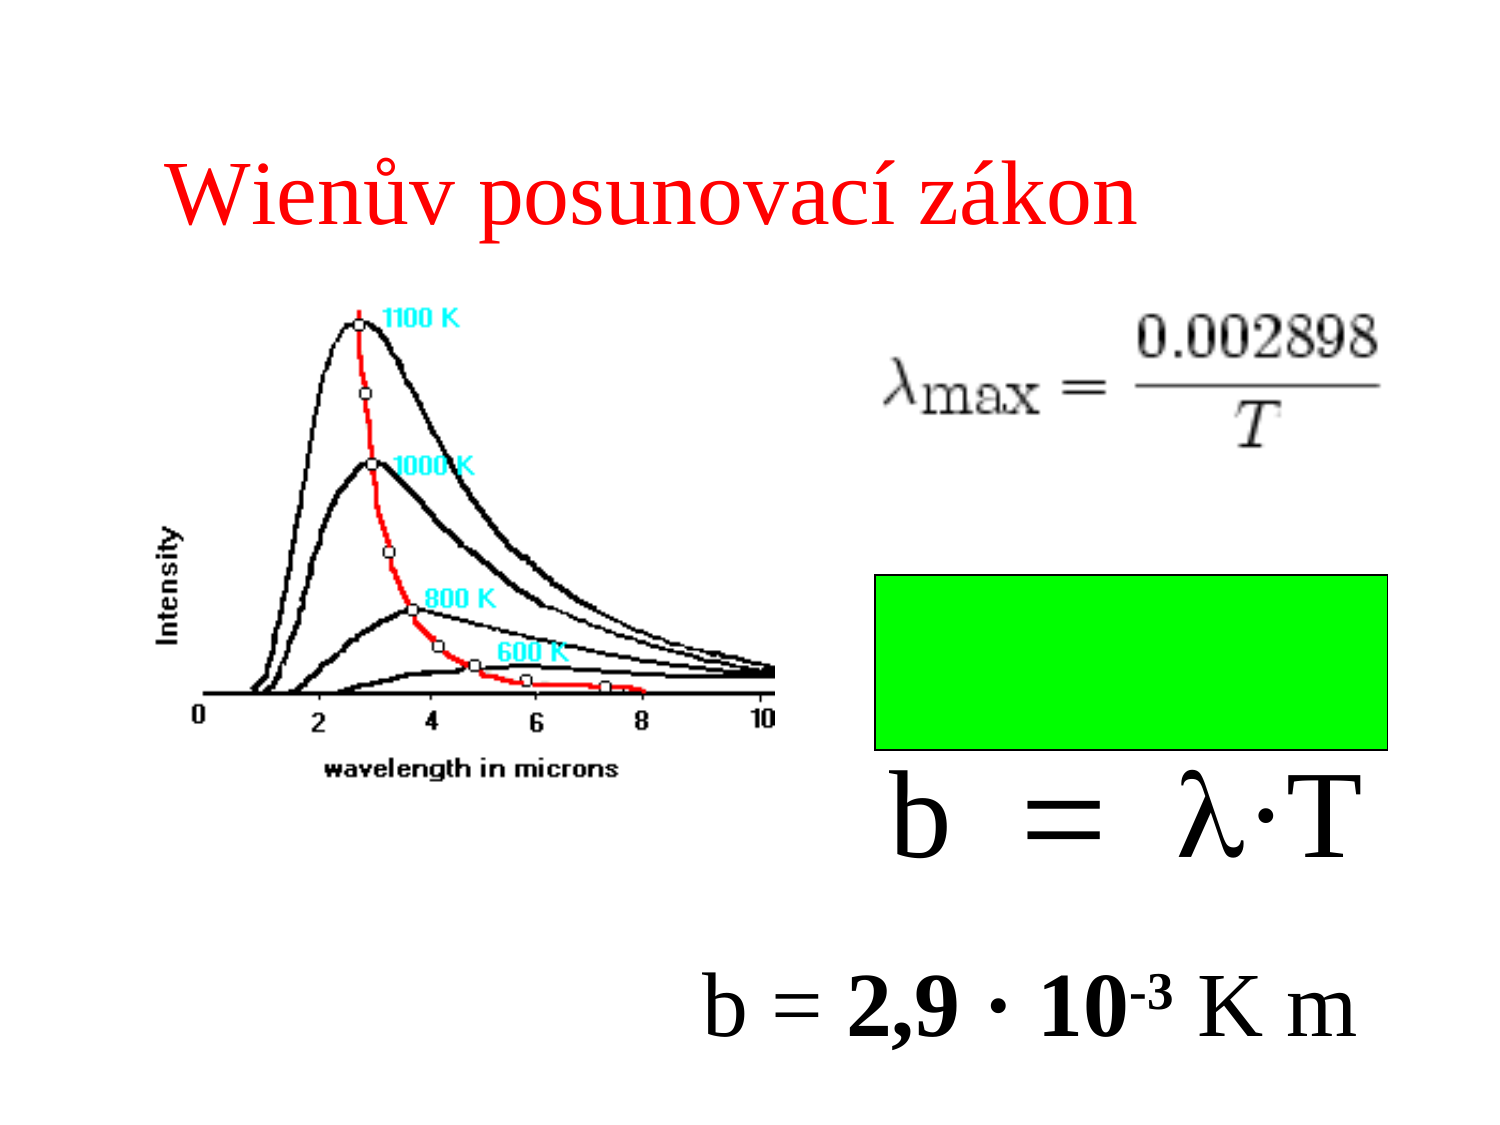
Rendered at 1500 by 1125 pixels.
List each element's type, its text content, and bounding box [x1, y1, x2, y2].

text_box b·T [875, 574, 1388, 891]
text_box b = 2,9 · 10-3 K m [687, 937, 1413, 1063]
text_box Wienův posunovací zákon [149, 124, 1401, 251]
picture [875, 312, 1388, 455]
picture [137, 287, 775, 814]
